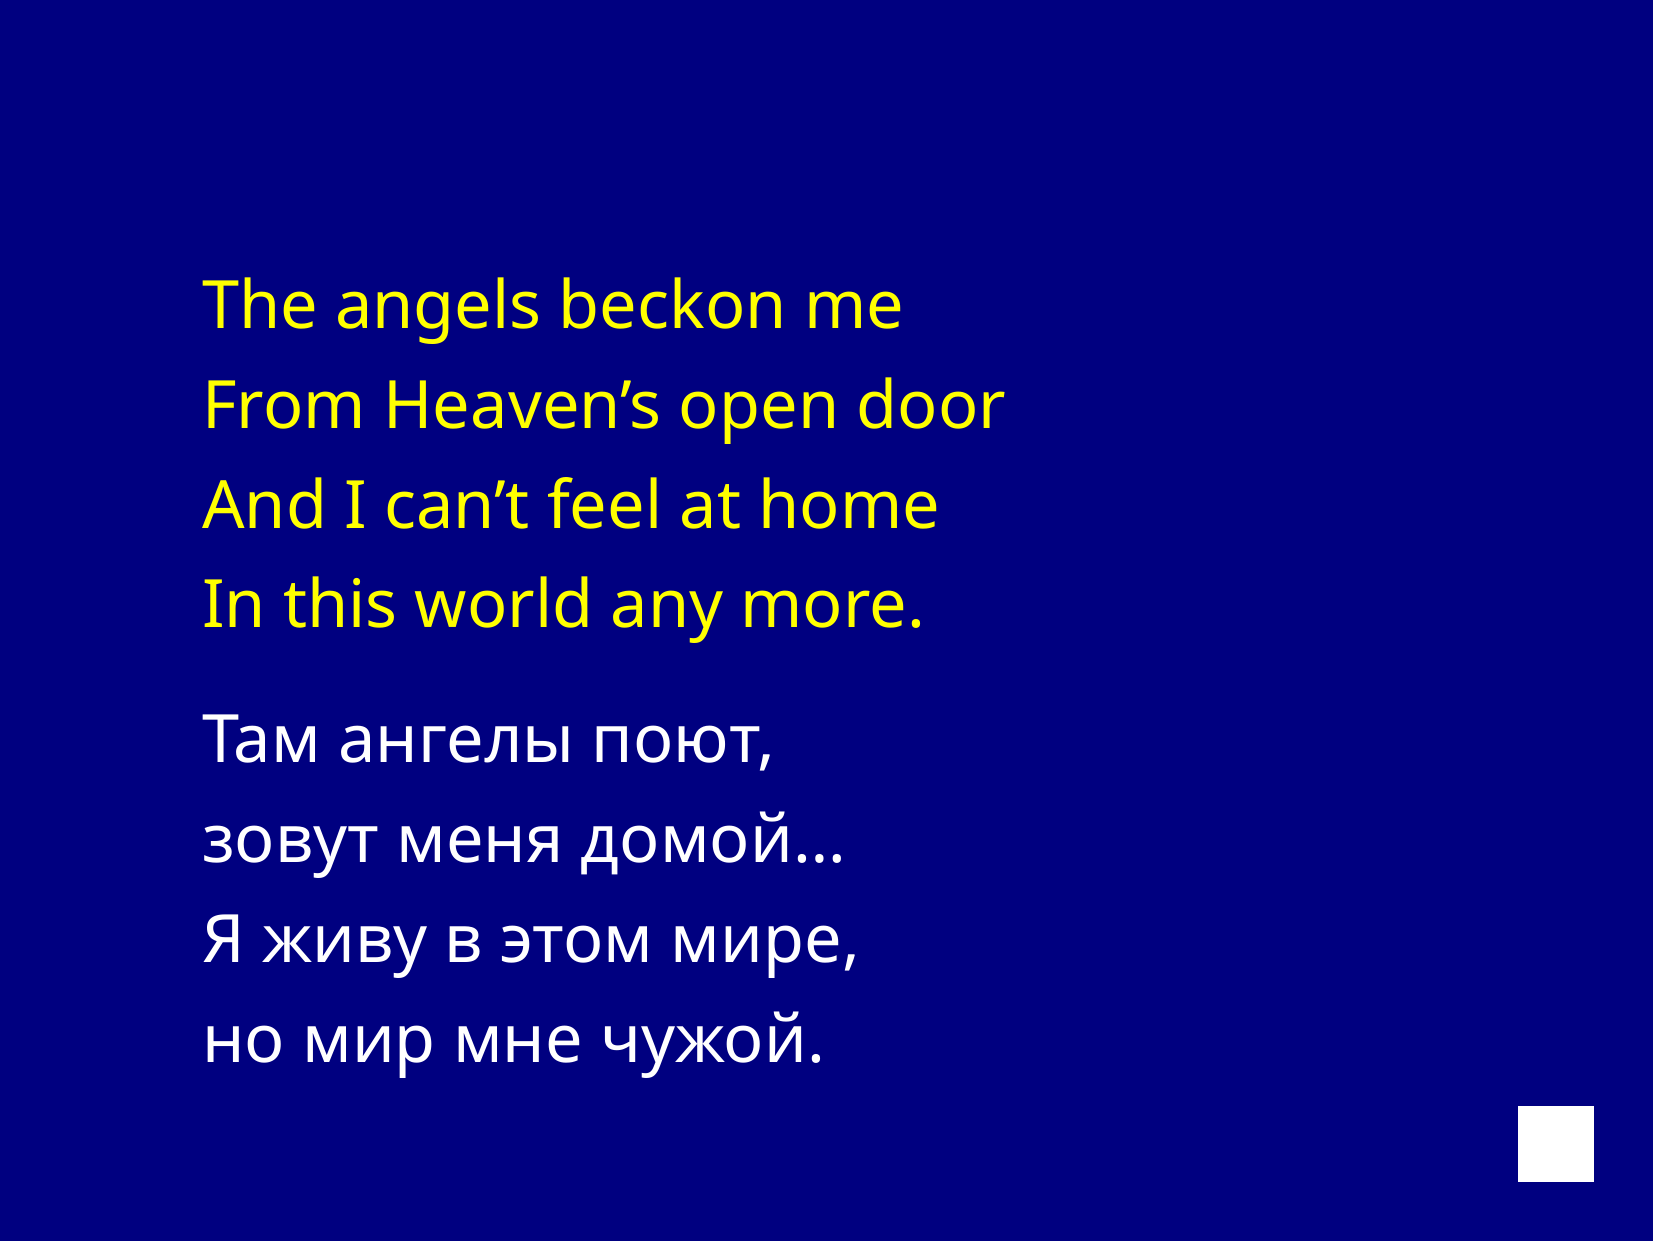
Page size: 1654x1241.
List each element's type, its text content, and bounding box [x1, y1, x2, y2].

text_box Там ангелы поют, зовут меня домой… Я живу в этом мире, но мир мне чужой. [75, 675, 1576, 1163]
text_box The angels beckon me From Heaven’s open door And I can’t feel at home In this world any more. [75, 150, 1576, 638]
text_box [1518, 1106, 1594, 1182]
